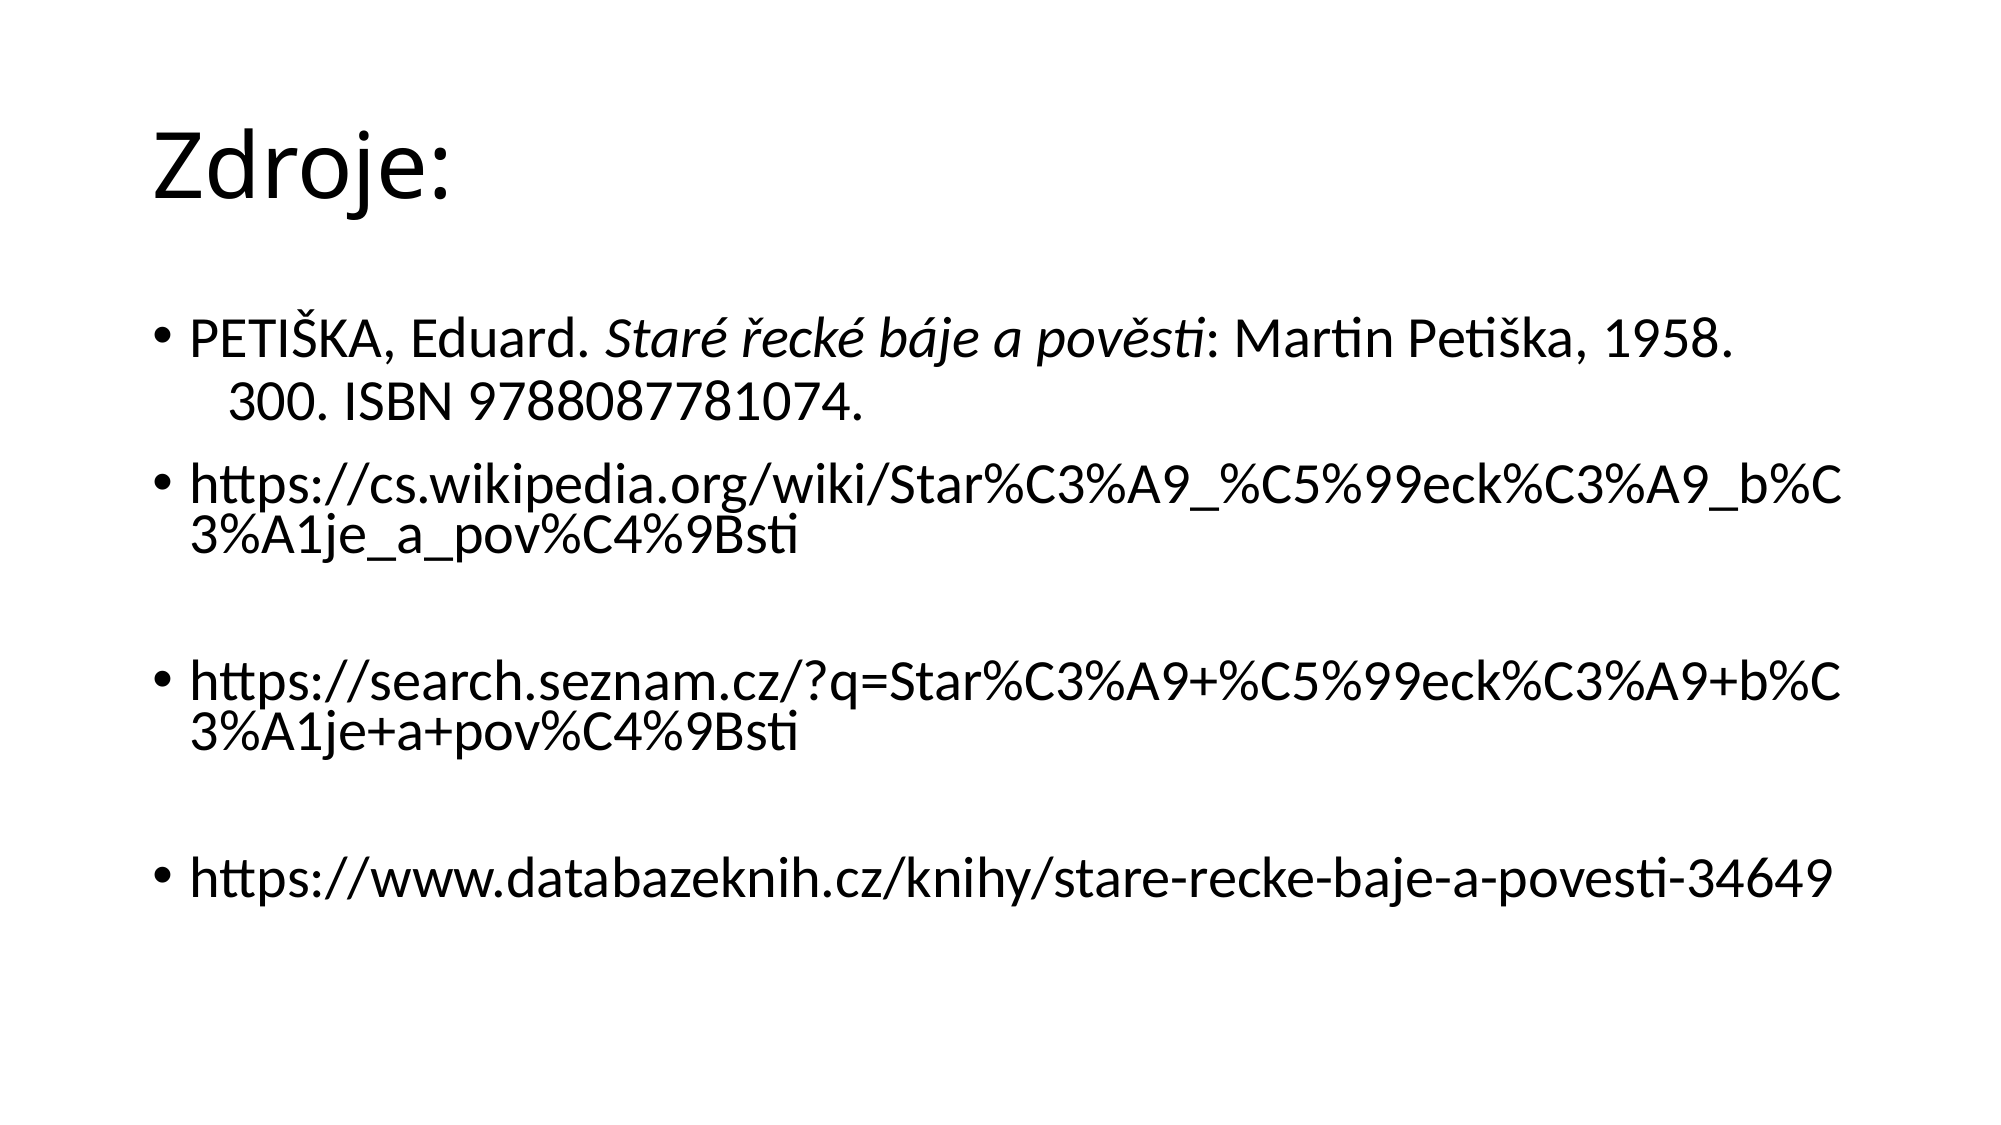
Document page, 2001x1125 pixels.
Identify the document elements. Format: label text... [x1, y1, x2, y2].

title Zdroje: [137, 59, 1863, 278]
list PETIŠKA, Eduard. Staré řecké báje a pověsti: Martin Petiška, 1958. 300. ISBN 9788087781074. https://cs.wikipedia.org/wiki/Star%C3%A9_%C5%99eck%C3%A9_b%C3%A1je_a_pov%C4%9Bsti https://search.seznam.cz/?q=Star%C3%A9+%C5%99eck%C3%A9+b%C3%A1je+a+pov%C4%9Bsti https://www.databazeknih.cz/knihy/stare-recke-baje-a-povesti-34649 [137, 299, 1863, 1014]
